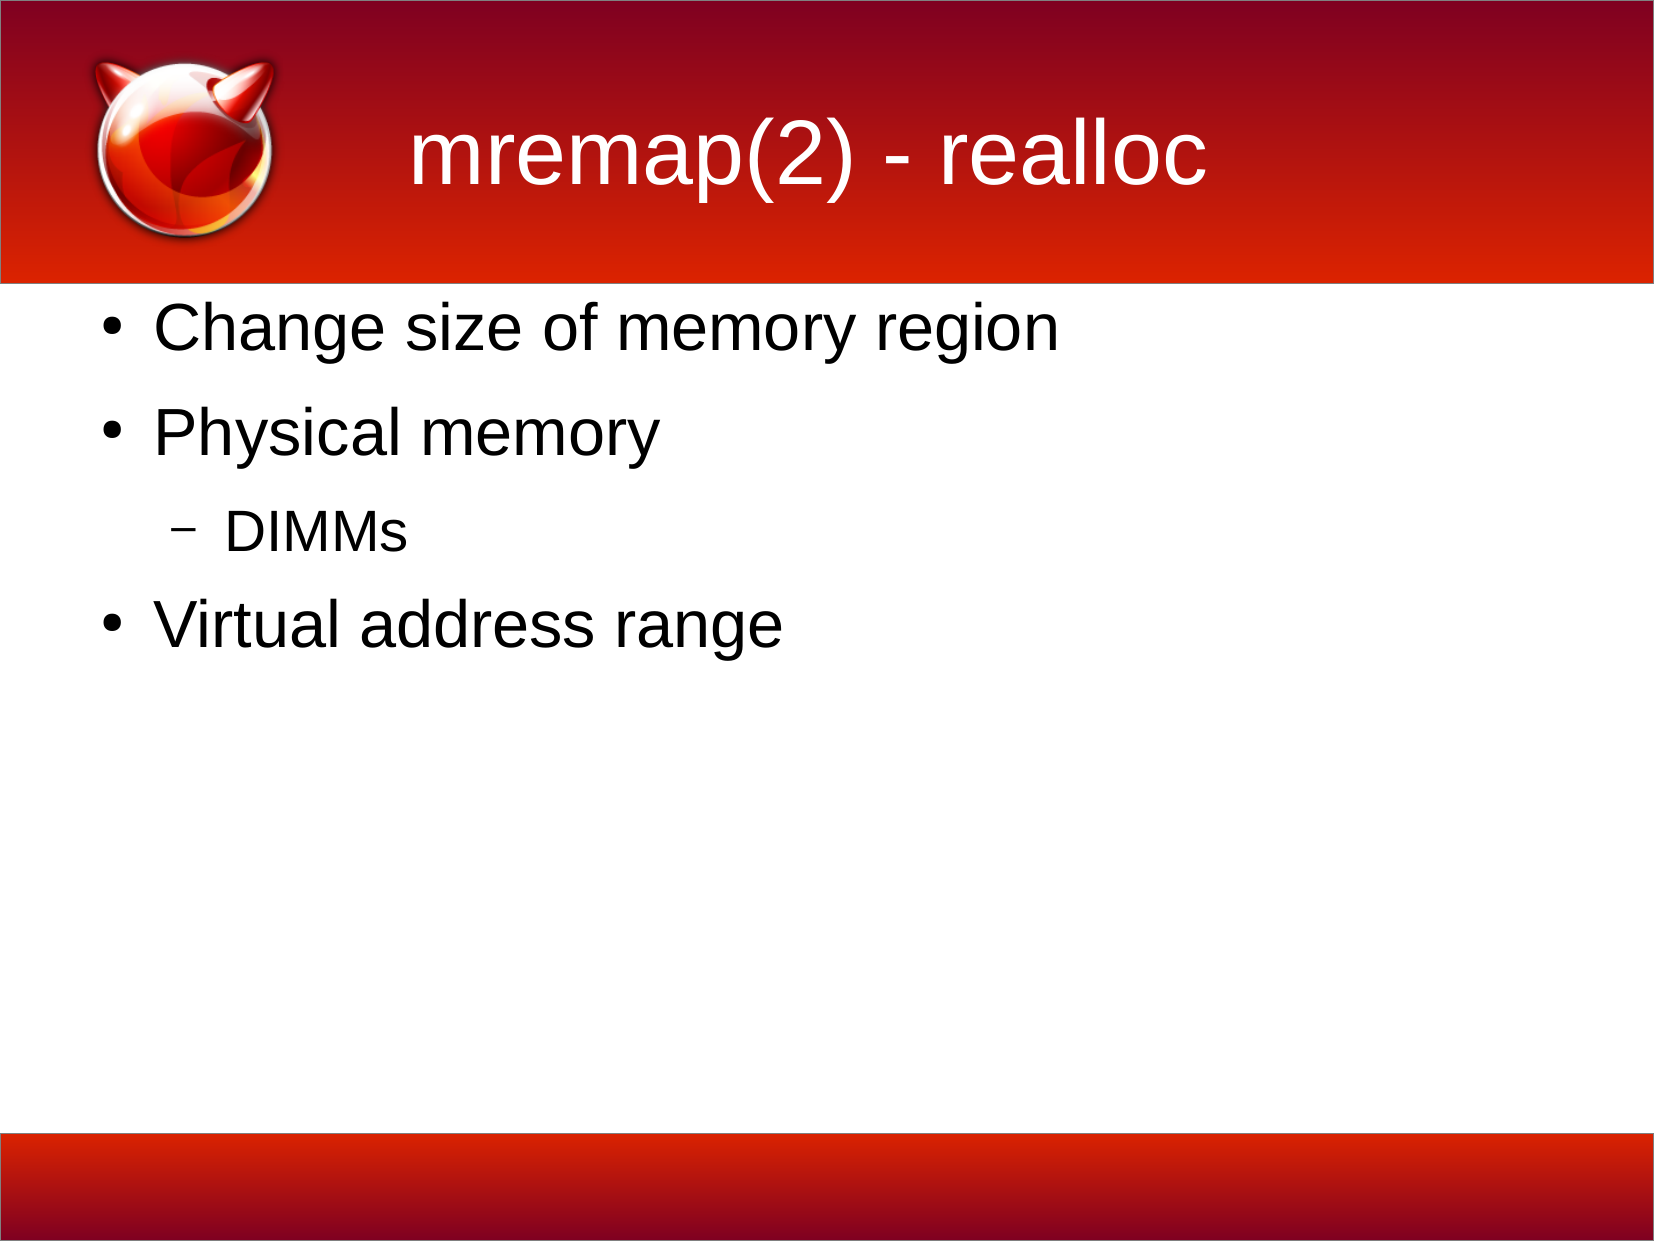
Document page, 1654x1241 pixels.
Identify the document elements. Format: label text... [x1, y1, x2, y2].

list Change size of memory region Physical memory DIMMs Virtual address range [82, 290, 1538, 1010]
title mremap(2) - realloc [82, 49, 1536, 257]
